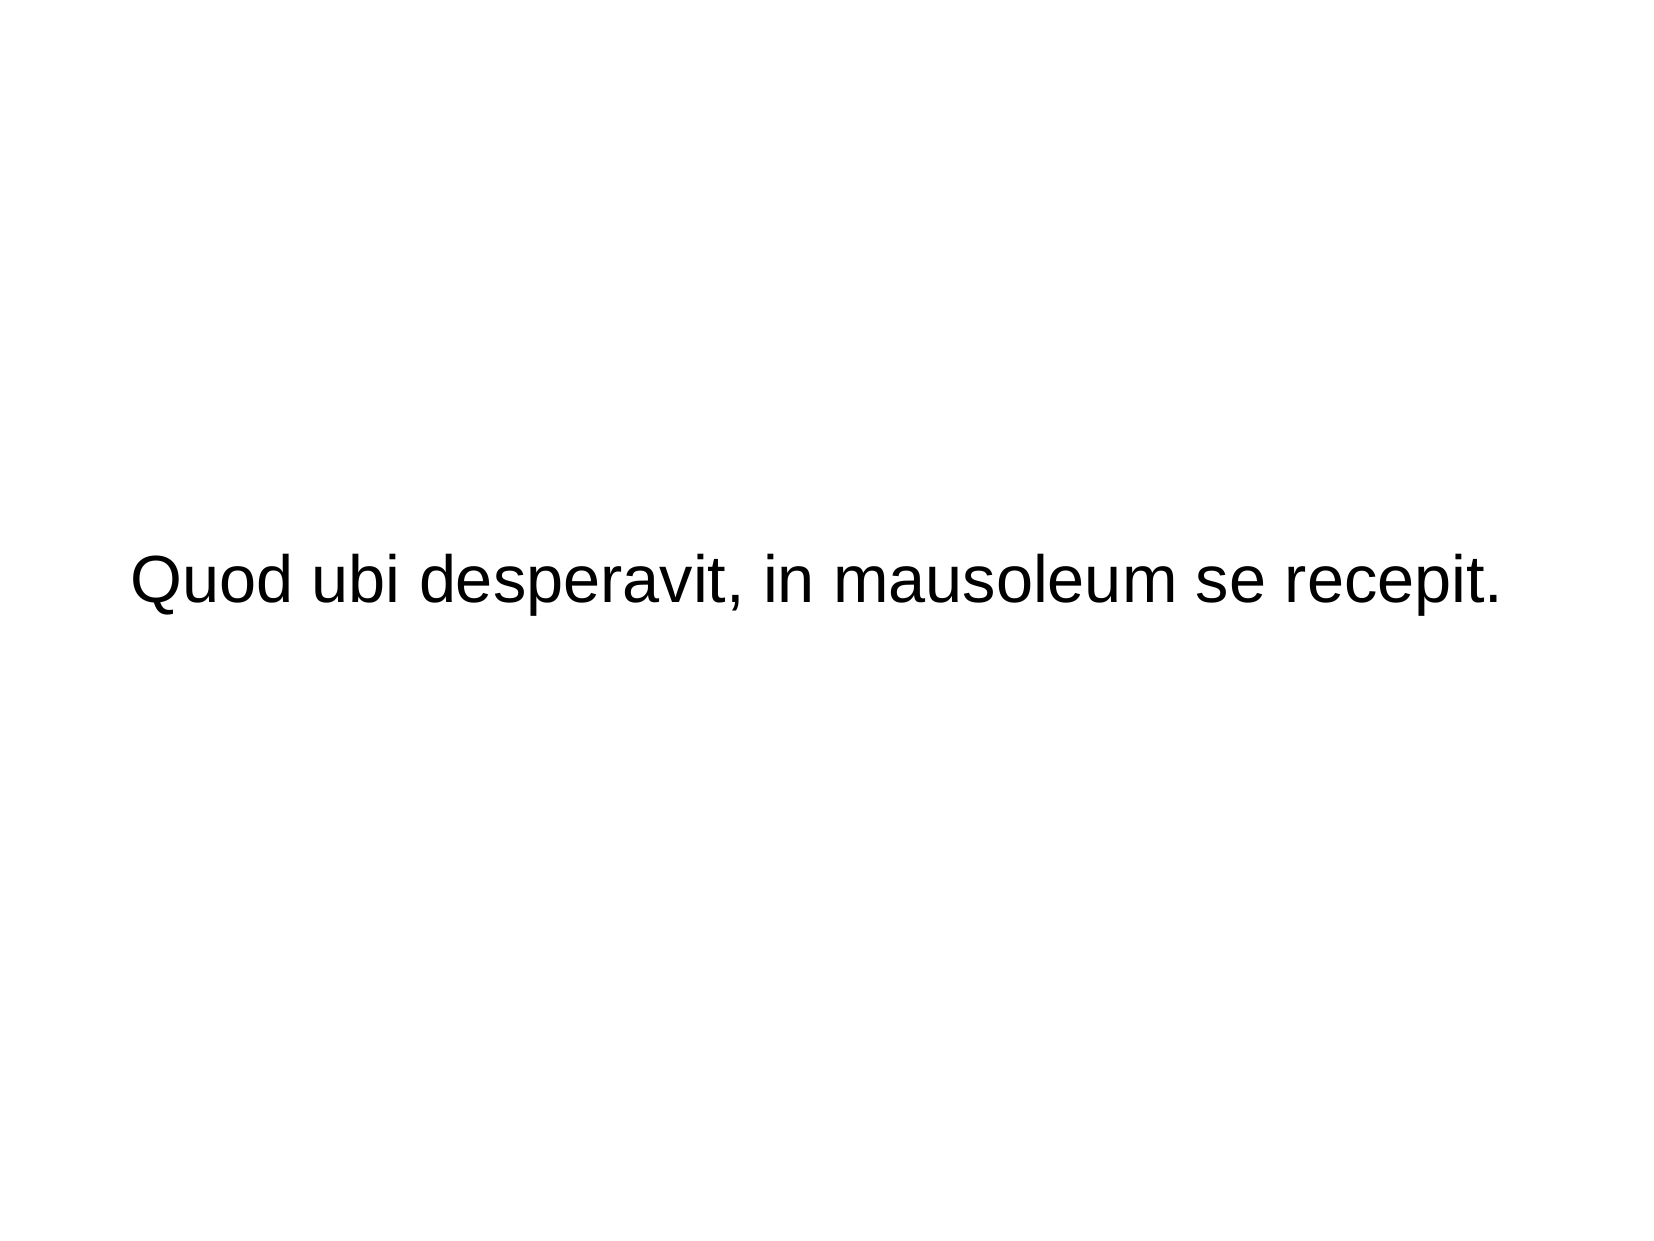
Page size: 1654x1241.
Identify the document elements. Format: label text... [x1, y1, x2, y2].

subtitle Quod ubi desperavit, in mausoleum se recepit. [82, 49, 1571, 1109]
